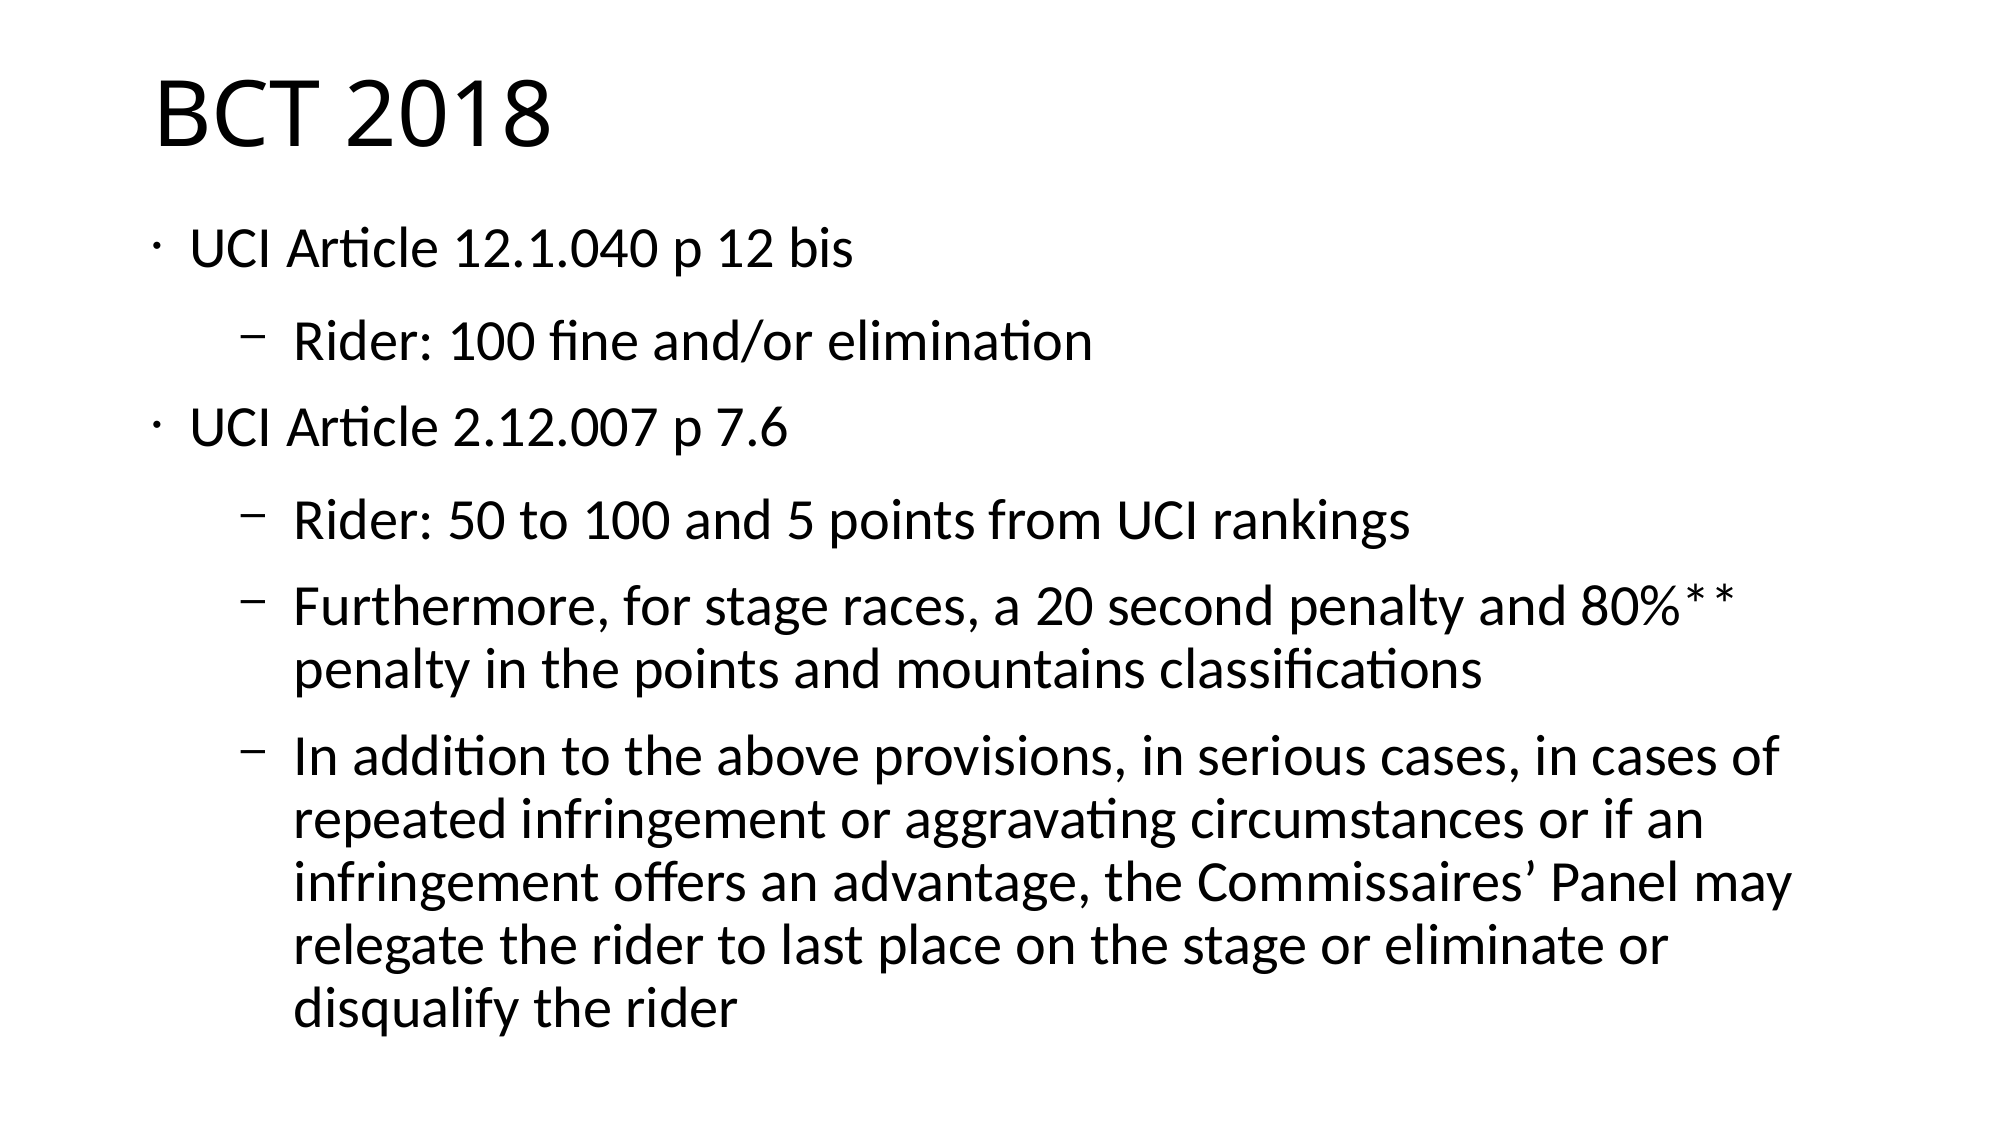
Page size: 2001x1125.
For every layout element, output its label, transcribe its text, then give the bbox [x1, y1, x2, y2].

title BCT 2018 [137, 59, 1863, 210]
list UCI Article 12.1.040 p 12 bis Rider: 100 fine and/or elimination UCI Article 2.12.007 p 7.6 Rider: 50 to 100 and 5 points from UCI rankings Furthermore, for stage races, a 20 second penalty and 80%** penalty in the points and mountains classifications In addition to the above provisions, in serious cases, in cases of repeated infringement or aggravating circumstances or if an infringement offers an advantage, the Commissaires’ Panel may relegate the rider to last place on the stage or eliminate or disqualify the rider [137, 210, 1863, 1006]
